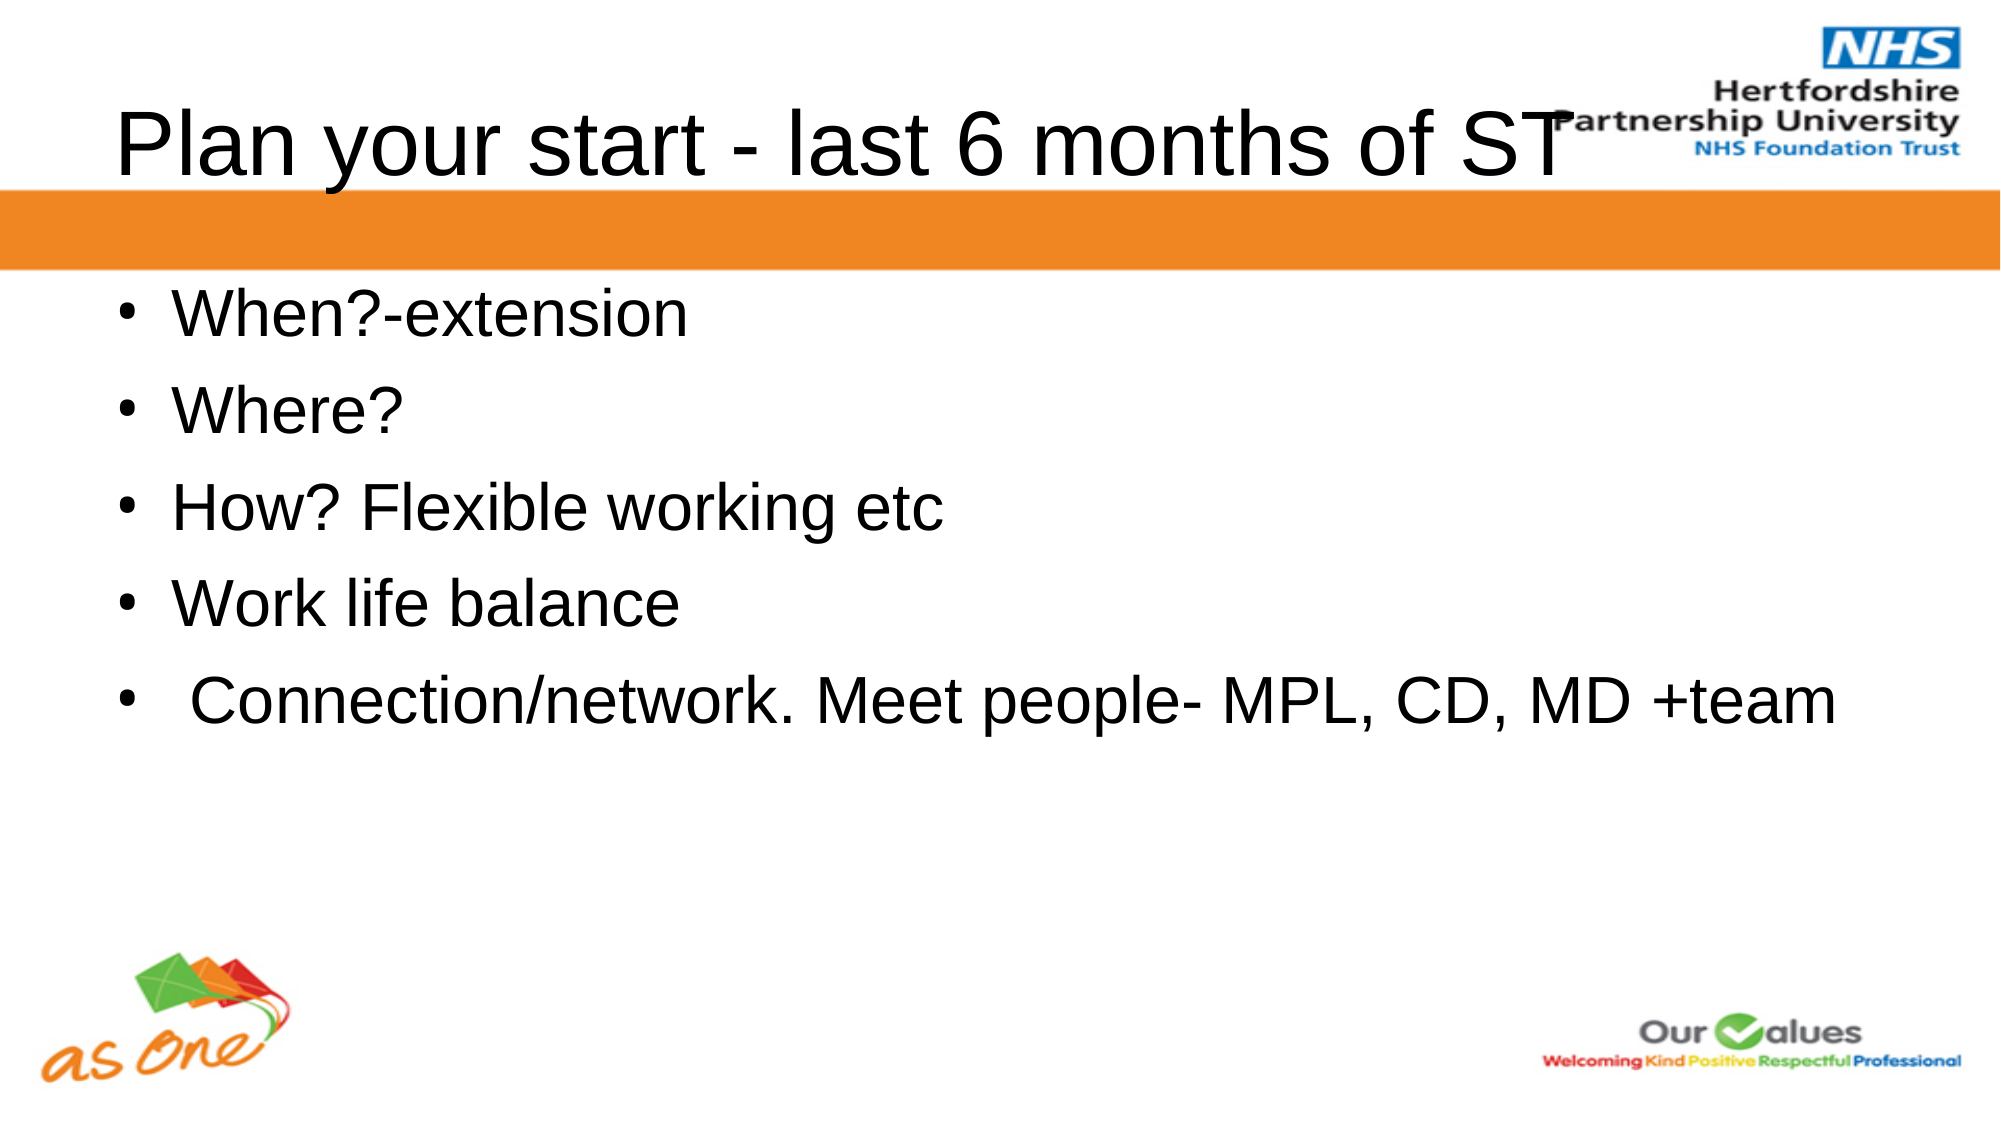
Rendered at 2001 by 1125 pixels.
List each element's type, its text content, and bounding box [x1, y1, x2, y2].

list When?-extension Where? How? Flexible working etc Work life balance Connection/network. Meet people- MPL, CD, MD +team [99, 262, 1900, 1005]
title Plan your start - last 6 months of ST [99, 45, 1900, 233]
